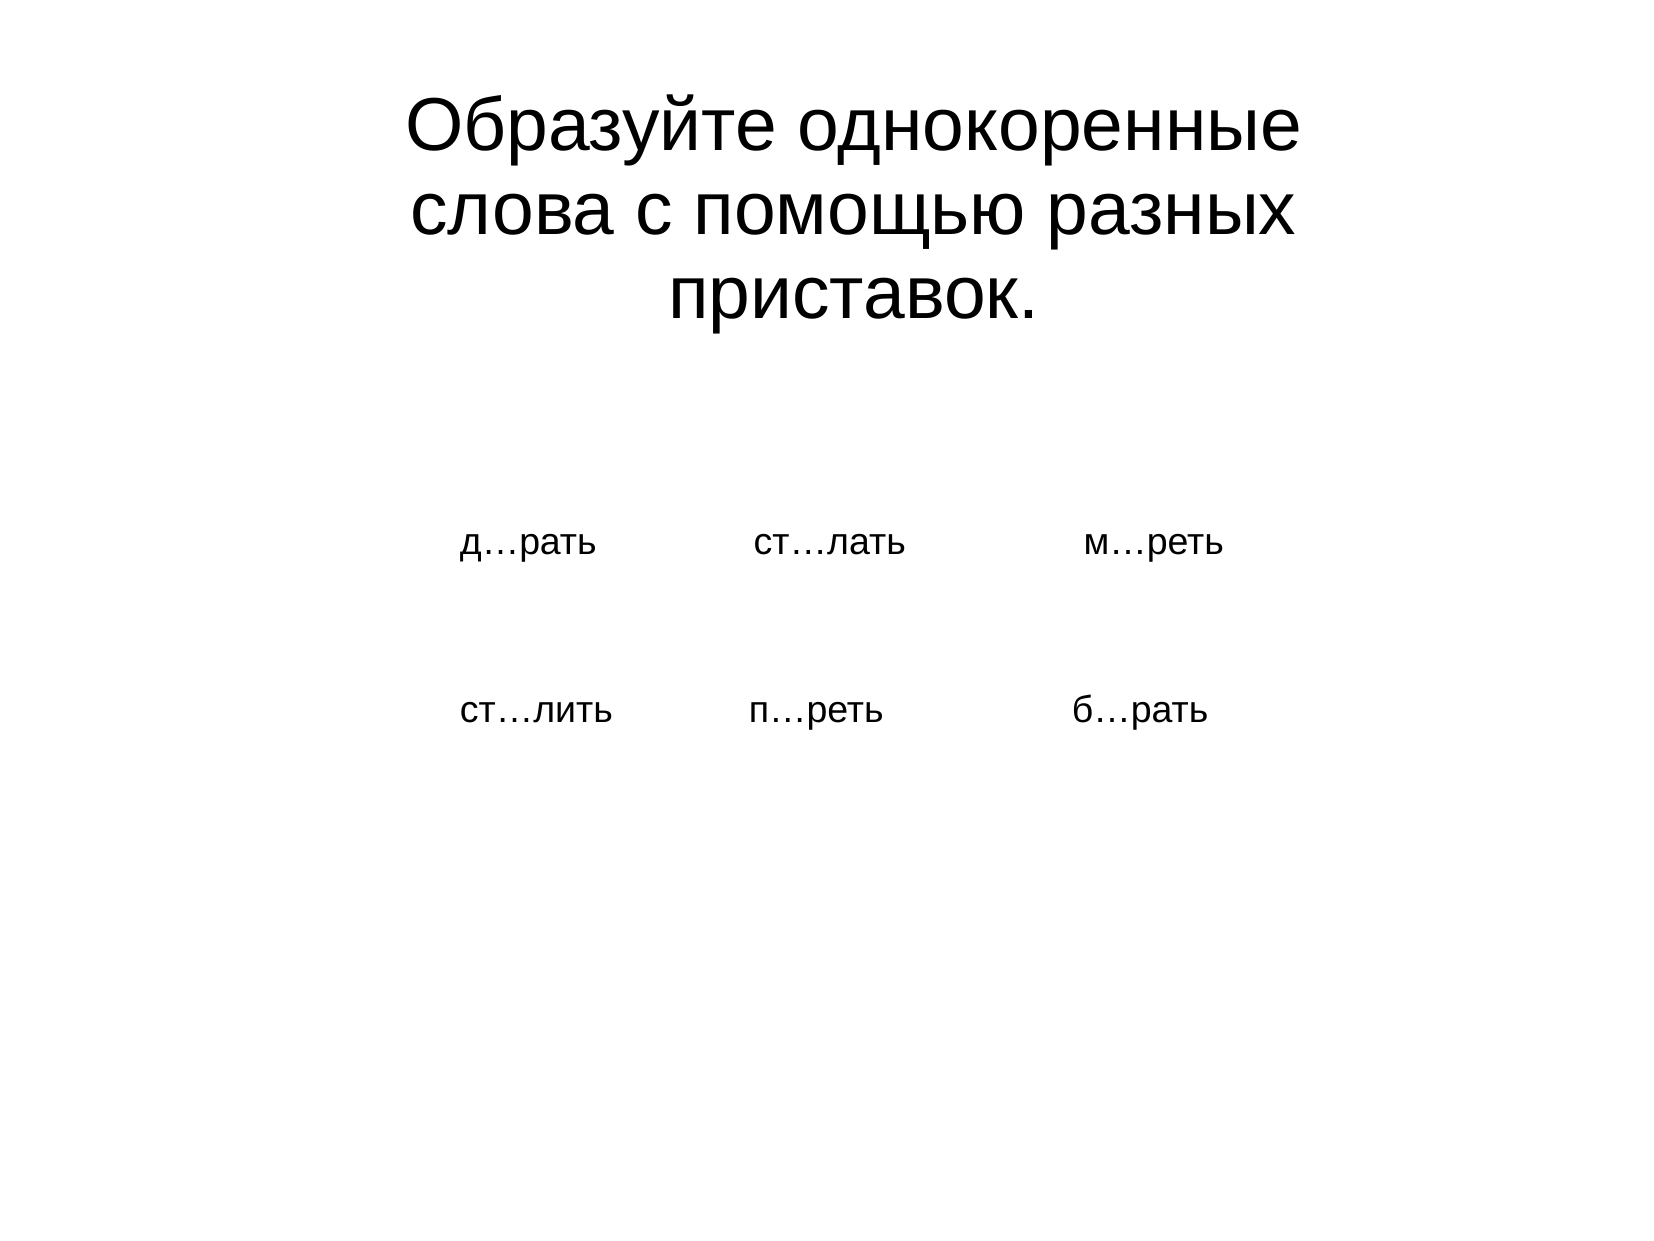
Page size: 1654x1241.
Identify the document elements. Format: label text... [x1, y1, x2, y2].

text_box Образуйте однокоренные слова с помощью разных приставок. [290, 75, 1418, 384]
text_box д…рать ст…лать м…реть ст…лить п…реть б…рать [434, 513, 1241, 739]
